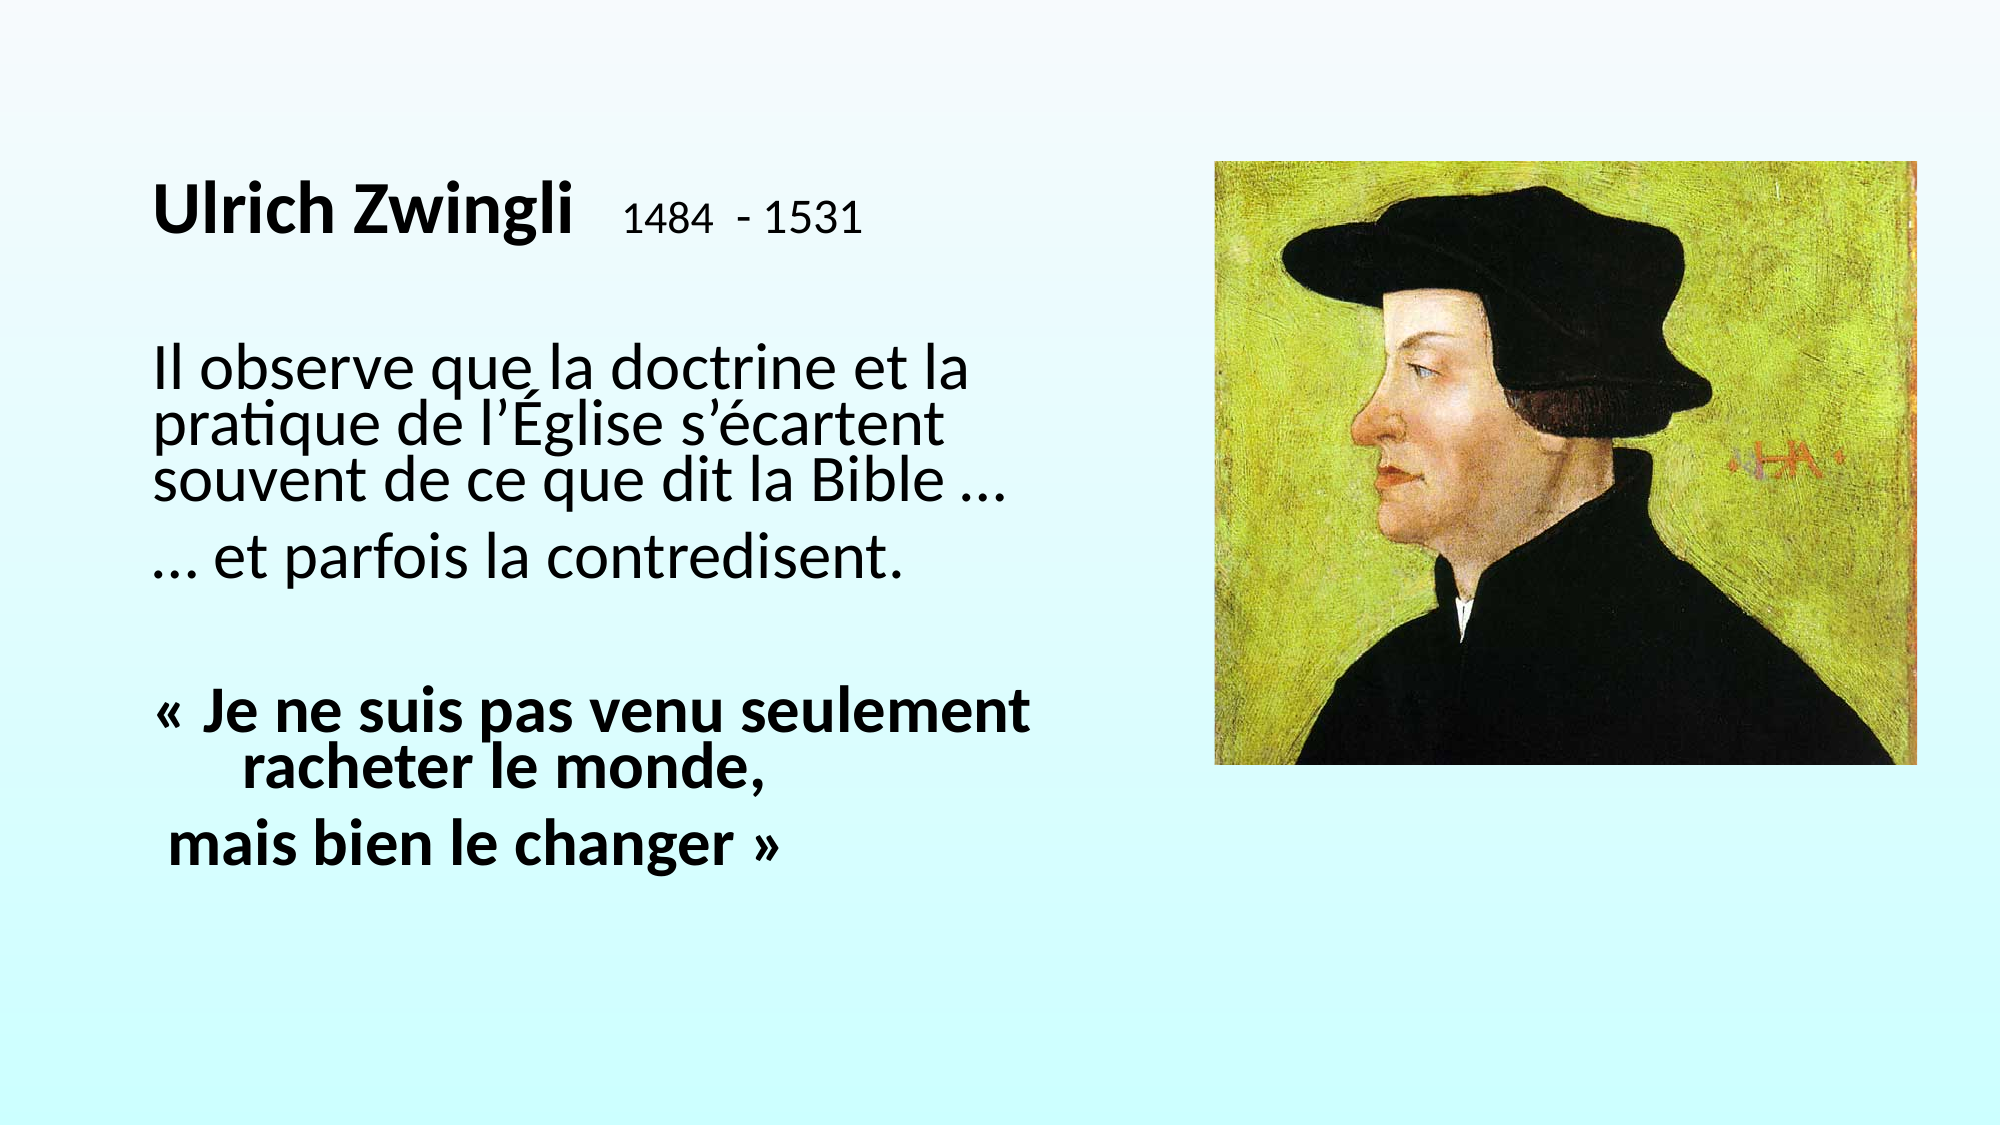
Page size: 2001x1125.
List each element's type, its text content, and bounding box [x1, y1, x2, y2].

picture [1214, 161, 1918, 765]
list Il observe que la doctrine et la pratique de l’Église s’écartent souvent de ce que dit la Bible … … et parfois la contredisent. « Je ne suis pas venu seulement racheter le monde, mais bien le changer » [137, 337, 1088, 963]
title Ulrich Zwingli 1484 - 1531 [137, 75, 889, 337]
